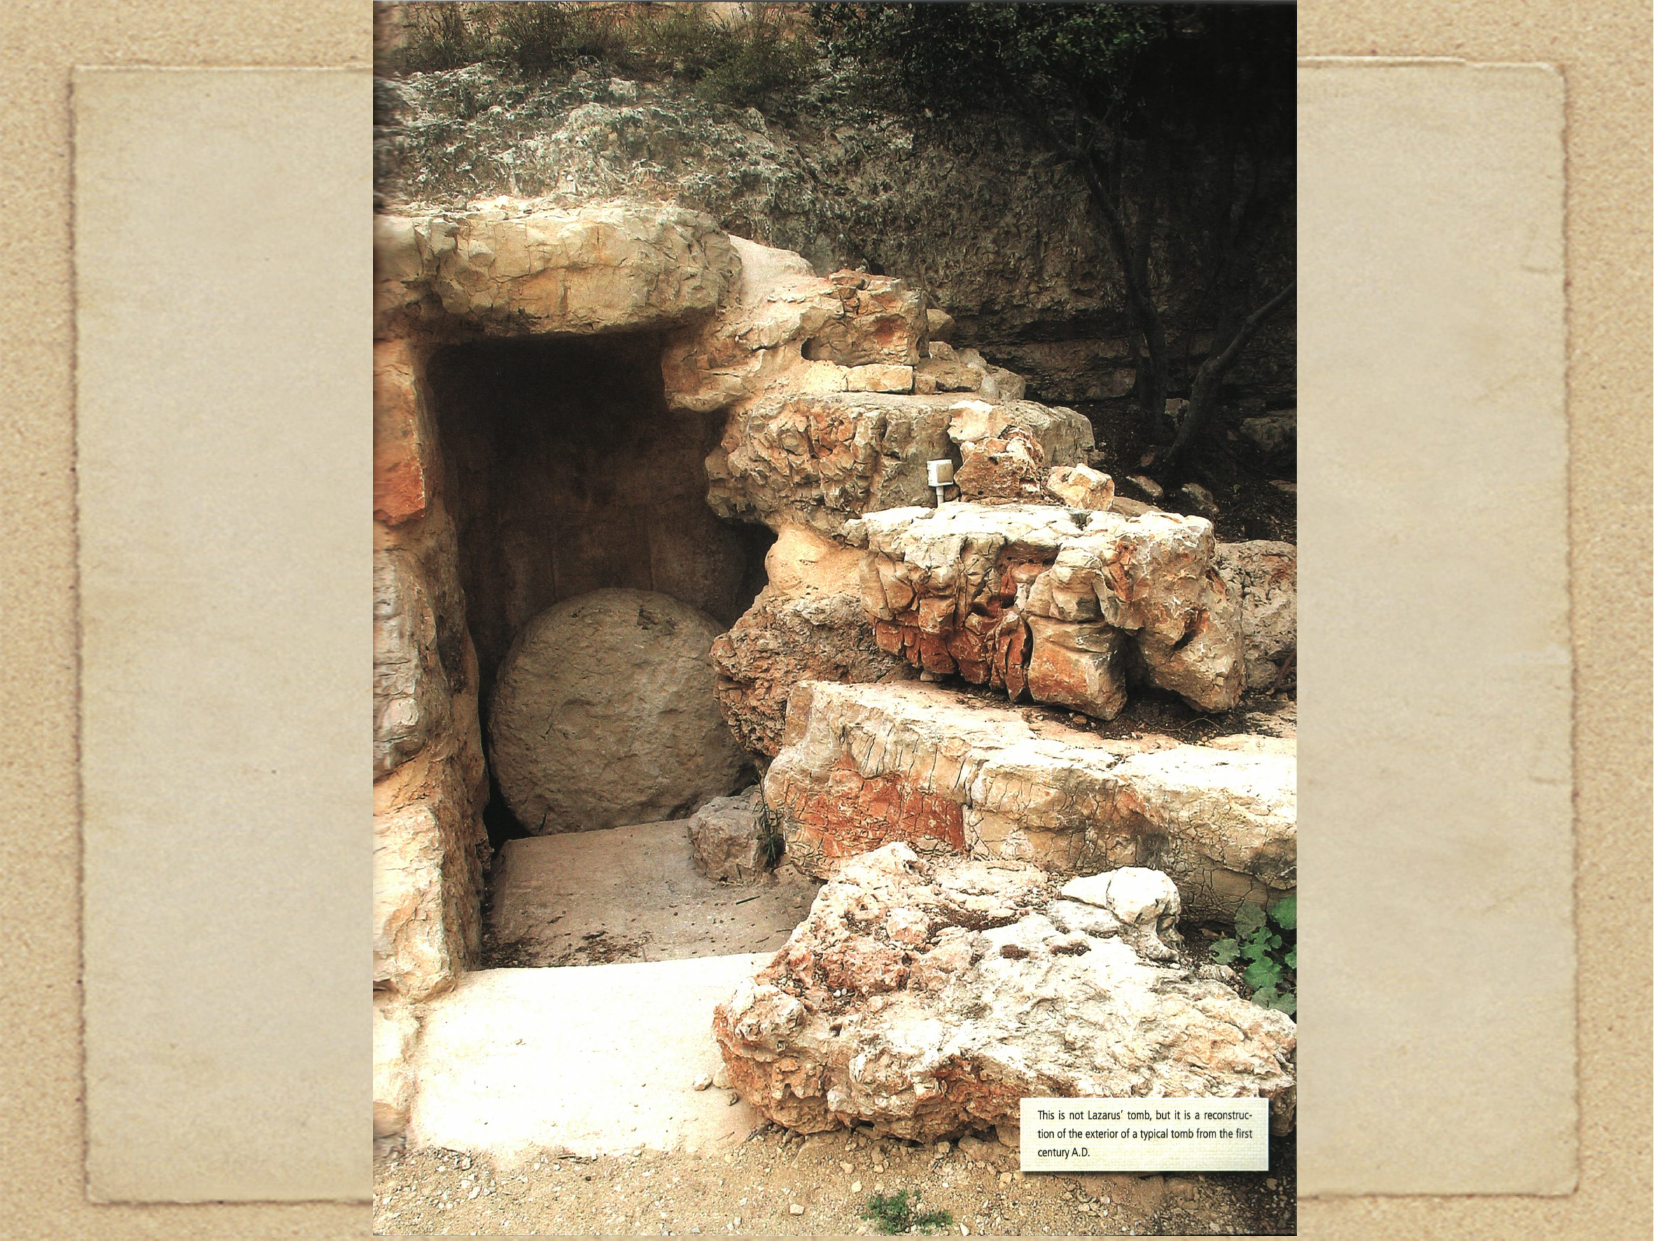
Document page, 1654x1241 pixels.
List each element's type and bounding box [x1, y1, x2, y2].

picture [0, 0, 1654, 1241]
text_box [75, 75, 373, 1201]
text_box [1297, 75, 1576, 1201]
